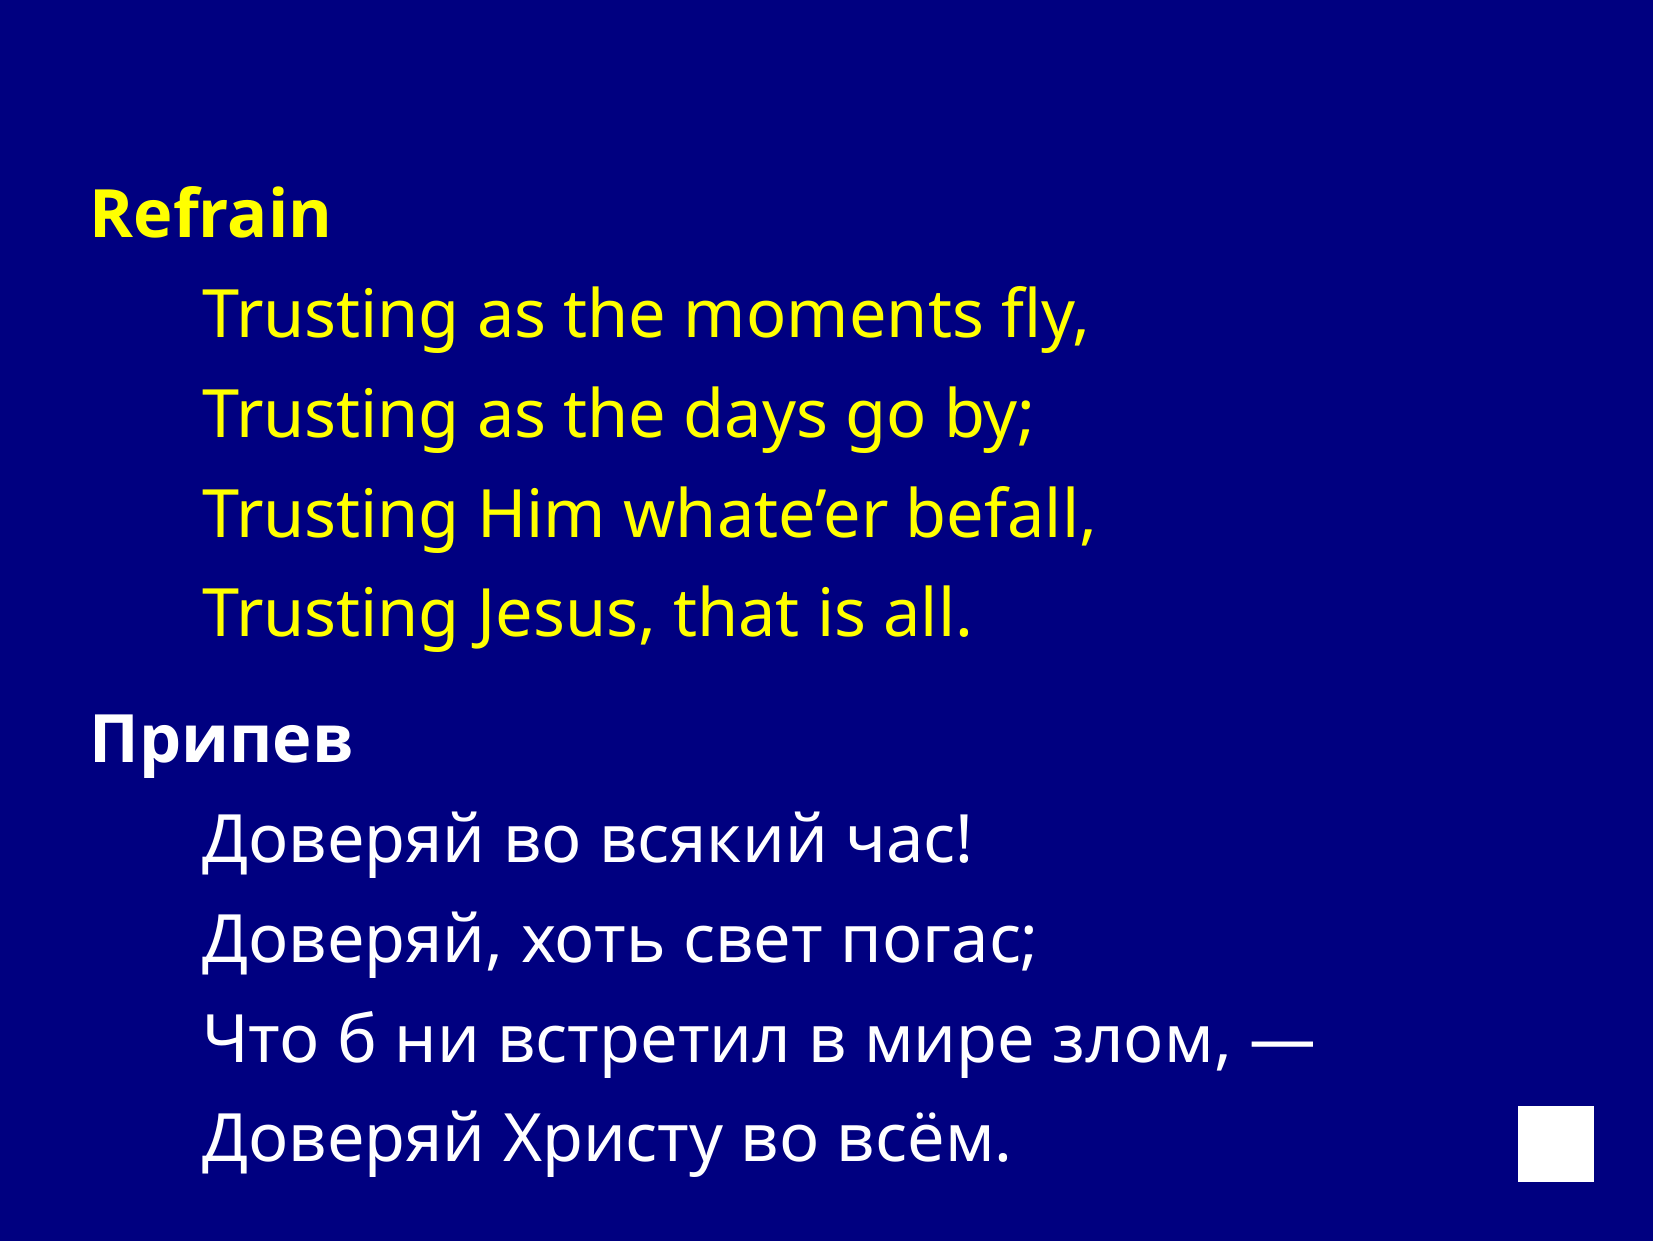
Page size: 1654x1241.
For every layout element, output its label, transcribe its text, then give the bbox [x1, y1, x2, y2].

text_box Refrain Trusting as the moments fly, Trusting as the days go by; Trusting Him whate’er befall, Trusting Jesus, that is all. [75, 150, 1576, 638]
text_box [1518, 1106, 1594, 1182]
text_box Припев Доверяй во всякий час! Доверяй, хоть свет погас; Что б ни встретил в мире злом, — Доверяй Христу во всём. [75, 675, 1576, 1163]
